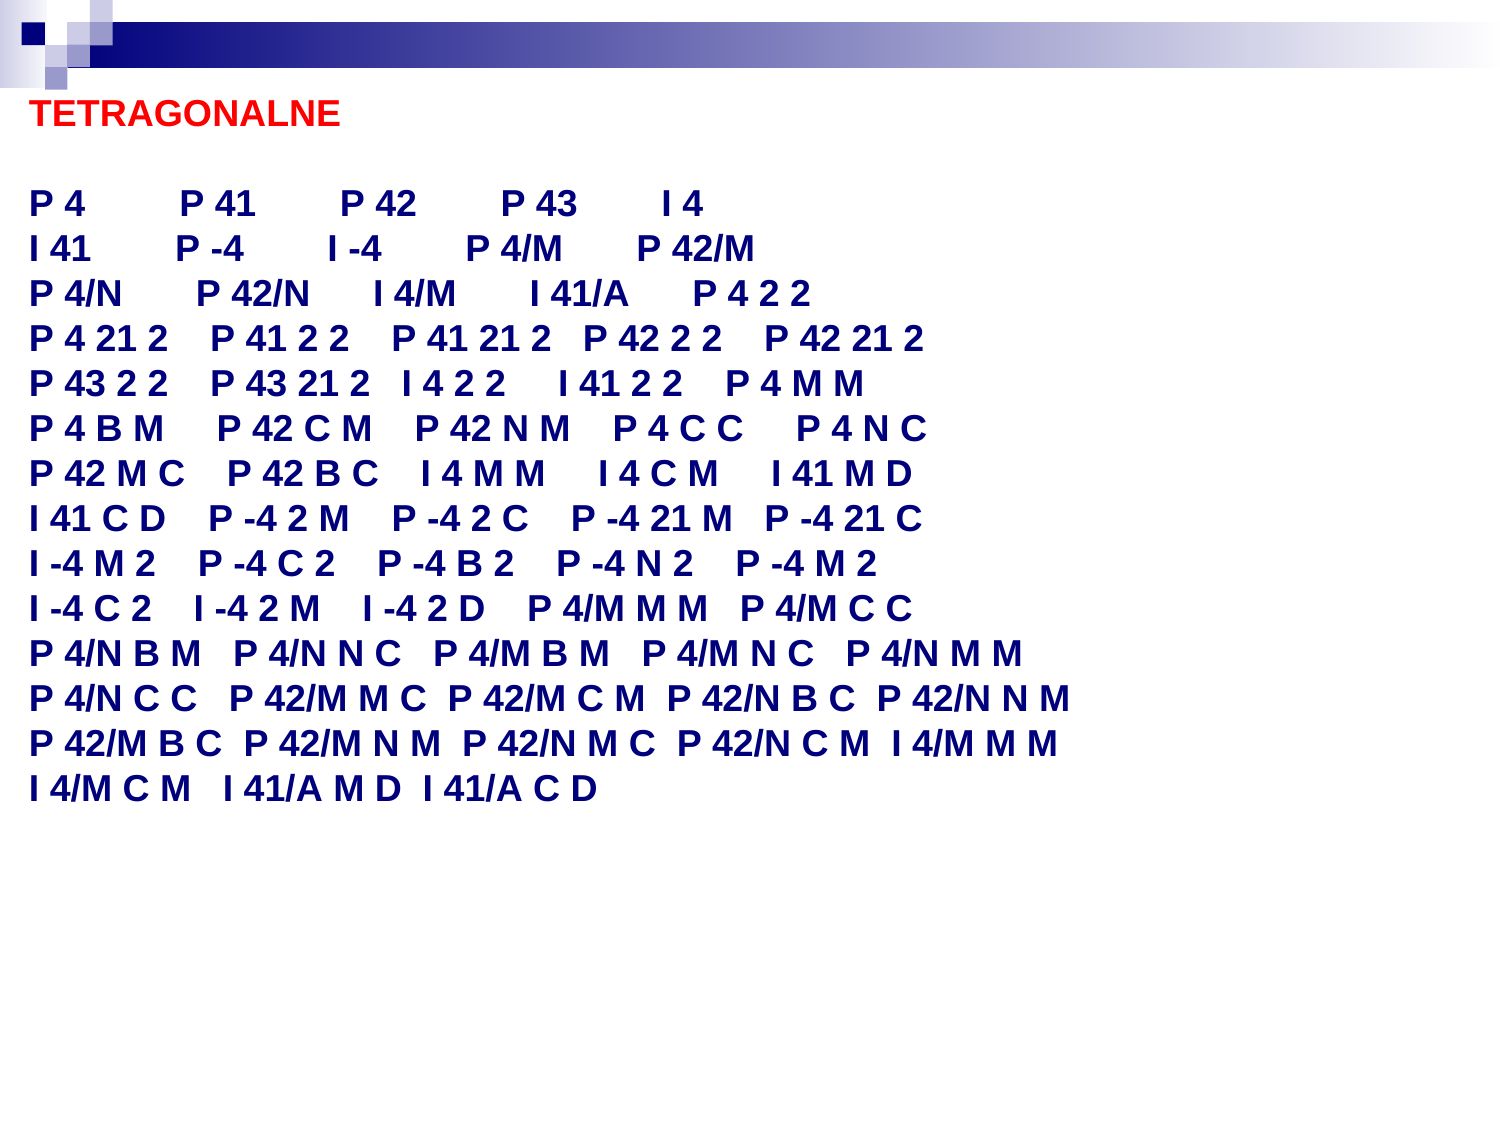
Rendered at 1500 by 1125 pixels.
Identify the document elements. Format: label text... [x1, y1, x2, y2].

text_box TETRAGONALNE P 4 P 41 P 42 P 43 I 4 I 41 P -4 I -4 P 4/M P 42/M P 4/N P 42/N I 4/M I 41/A P 4 2 2 P 4 21 2 P 41 2 2 P 41 21 2 P 42 2 2 P 42 21 2 P 43 2 2 P 43 21 2 I 4 2 2 I 41 2 2 P 4 M M P 4 B M P 42 C M P 42 N M P 4 C C P 4 N C P 42 M C P 42 B C I 4 M M I 4 C M I 41 M D I 41 C D P -4 2 M P -4 2 C P -4 21 M P -4 21 C I -4 M 2 P -4 C 2 P -4 B 2 P -4 N 2 P -4 M 2 I -4 C 2 I -4 2 M I -4 2 D P 4/M M M P 4/M C C P 4/N B M P 4/N N C P 4/M B M P 4/M N C P 4/N M M P 4/N C C P 42/M M C P 42/M C M P 42/N B C P 42/N N M P 42/M B C P 42/M N M P 42/N M C P 42/N C M I 4/M M M I 4/M C M I 41/A M D I 41/A C D [14, 81, 1097, 817]
